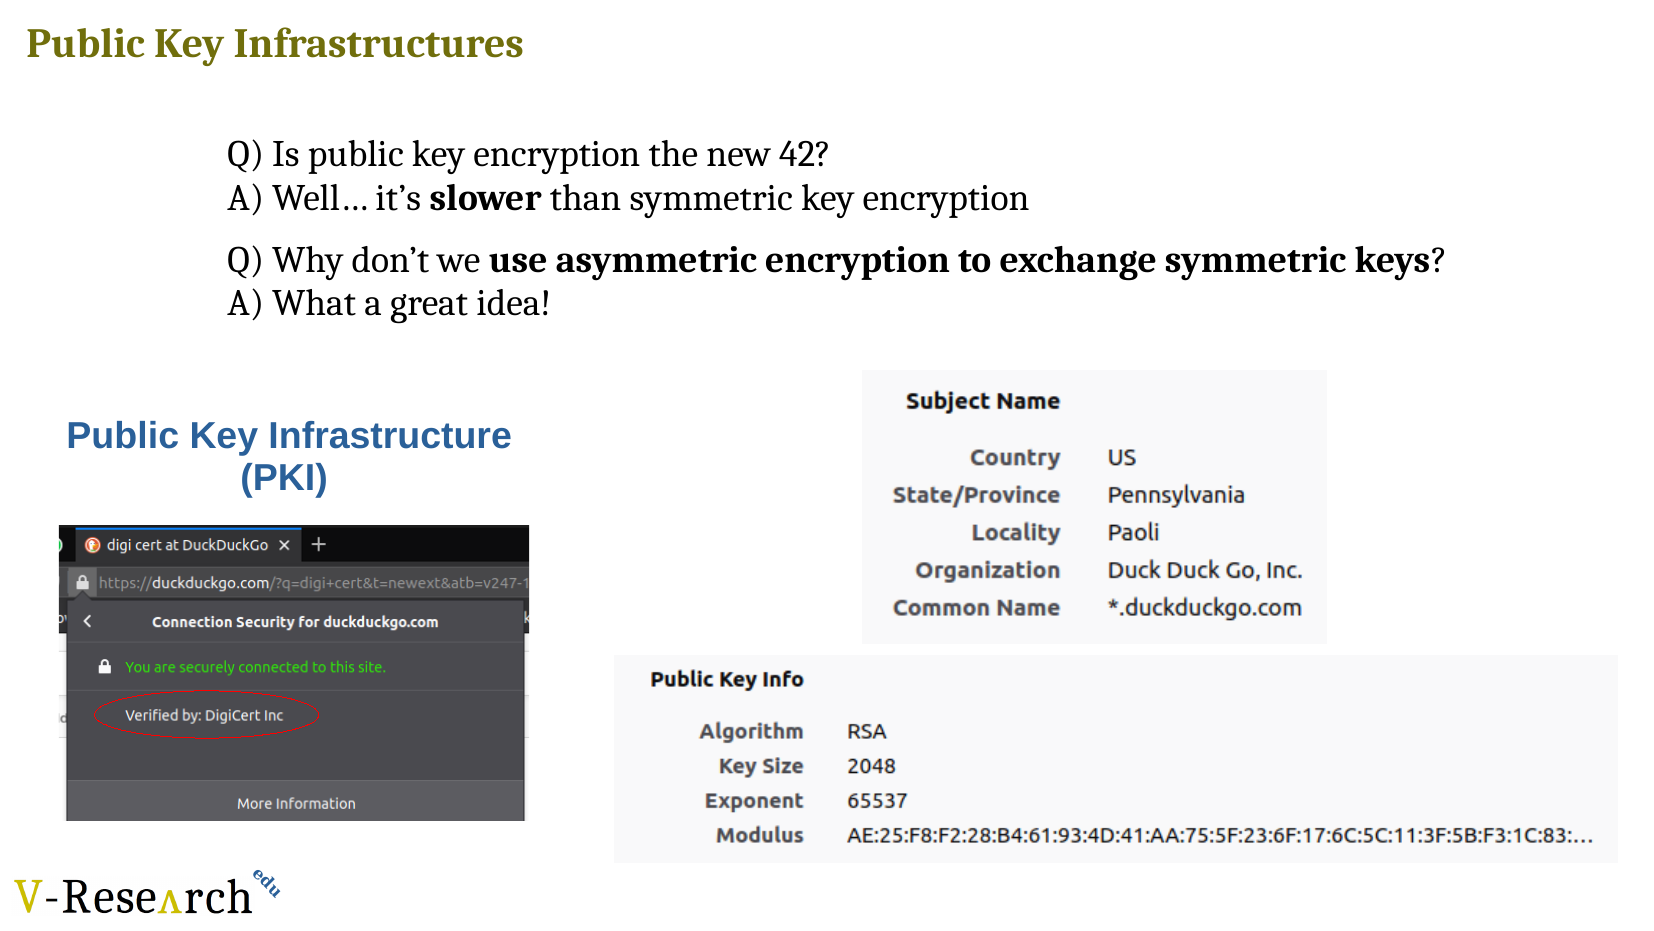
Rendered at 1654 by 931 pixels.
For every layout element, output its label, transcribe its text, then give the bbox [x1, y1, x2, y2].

text_box Public Key Infrastructure (PKI) [35, 407, 544, 507]
text_box Q) Is public key encryption the new 42? A) Well… it’s slower than symmetric key encryption Q) Why don’t we use asymmetric encryption to exchange symmetric keys? A) What a great idea! [212, 125, 1491, 381]
text_box edu [222, 847, 333, 931]
picture [614, 655, 1618, 863]
text_box Public Key Infrastructures [11, 12, 1193, 77]
picture [11, 876, 255, 916]
picture [862, 370, 1327, 644]
picture [58, 525, 530, 821]
